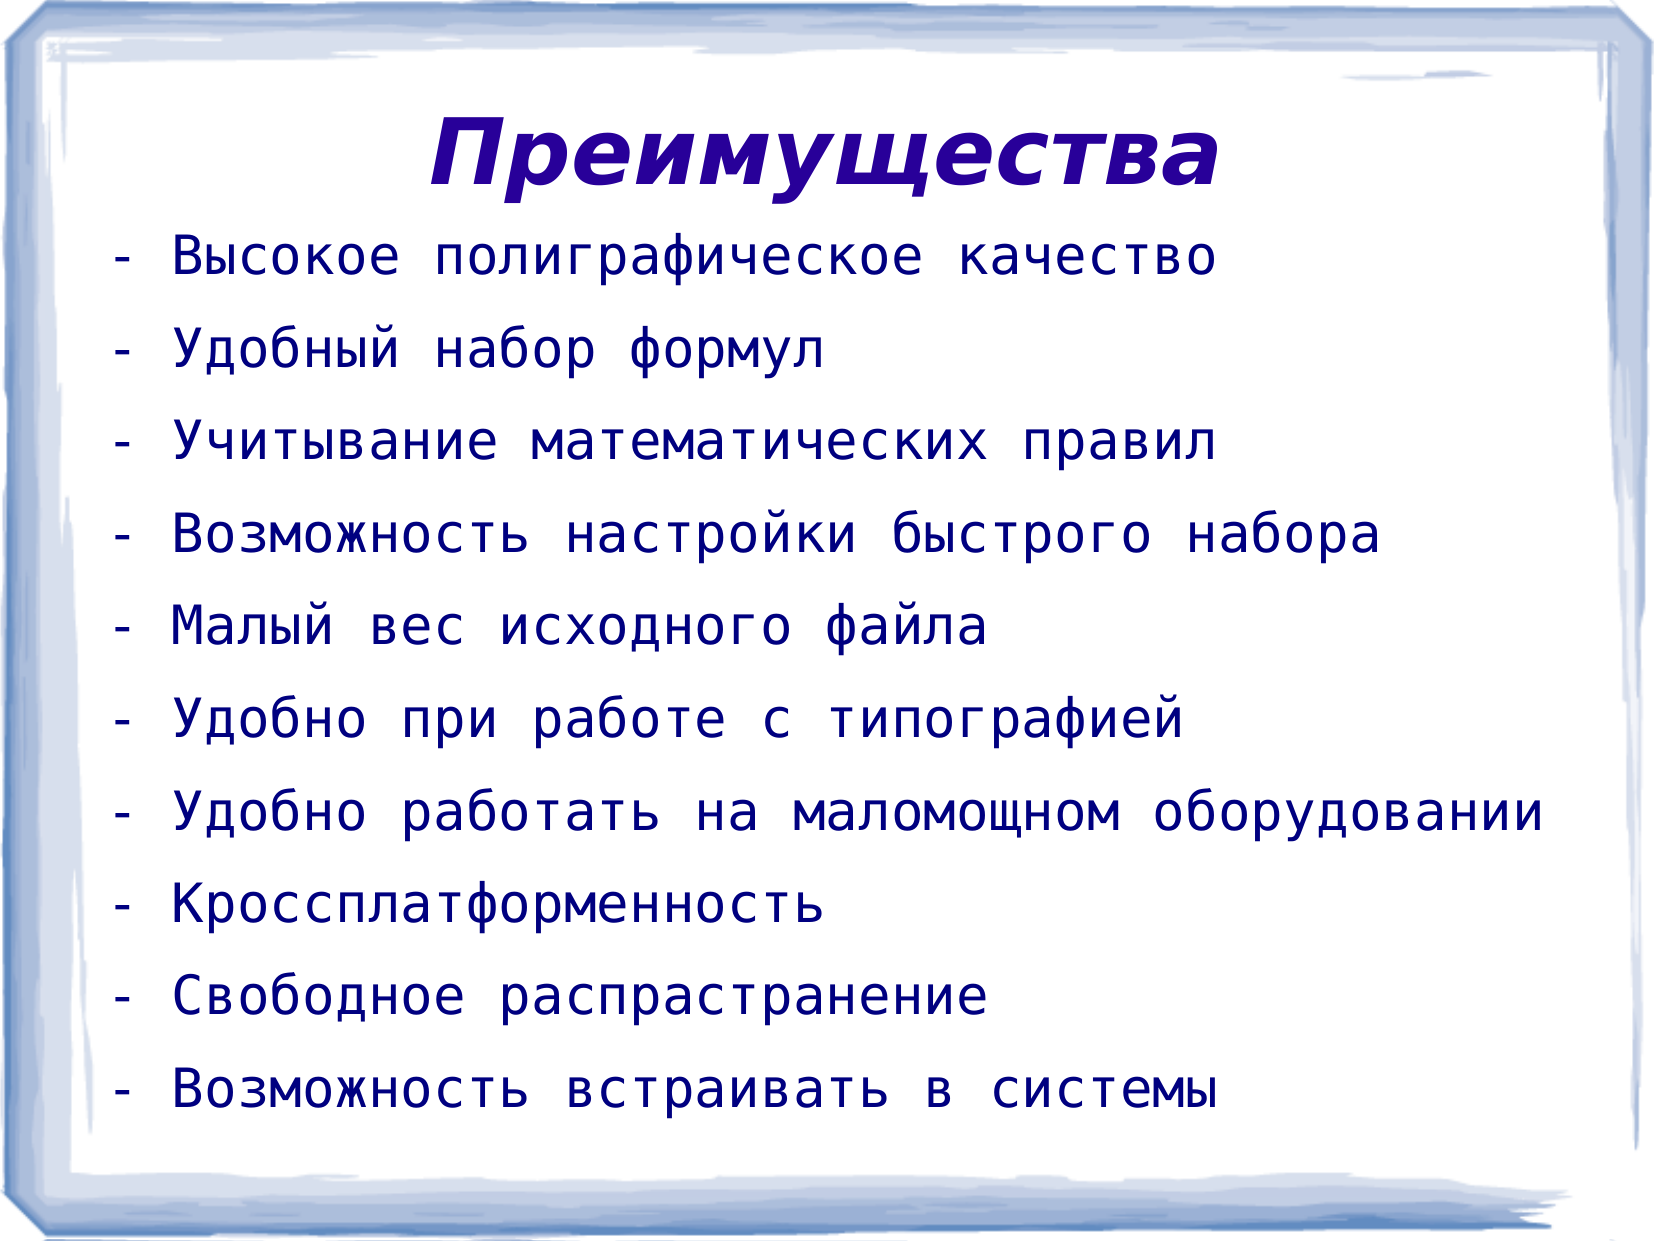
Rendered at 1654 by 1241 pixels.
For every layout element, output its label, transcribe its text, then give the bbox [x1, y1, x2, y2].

list - Высокое полиграфическое качество - Удобный набор формул - Учитывание математических правил - Возможность настройки быстрого набора - Малый вес исходного файла - Удобно при работе с типографией - Удобно работать на маломощном оборудовании - Кроссплатформенность - Свободное распрастранение - Возможность встраивать в системы [106, 224, 1560, 1121]
picture [0, 0, 1654, 1241]
title Преимущества [82, 49, 1571, 257]
